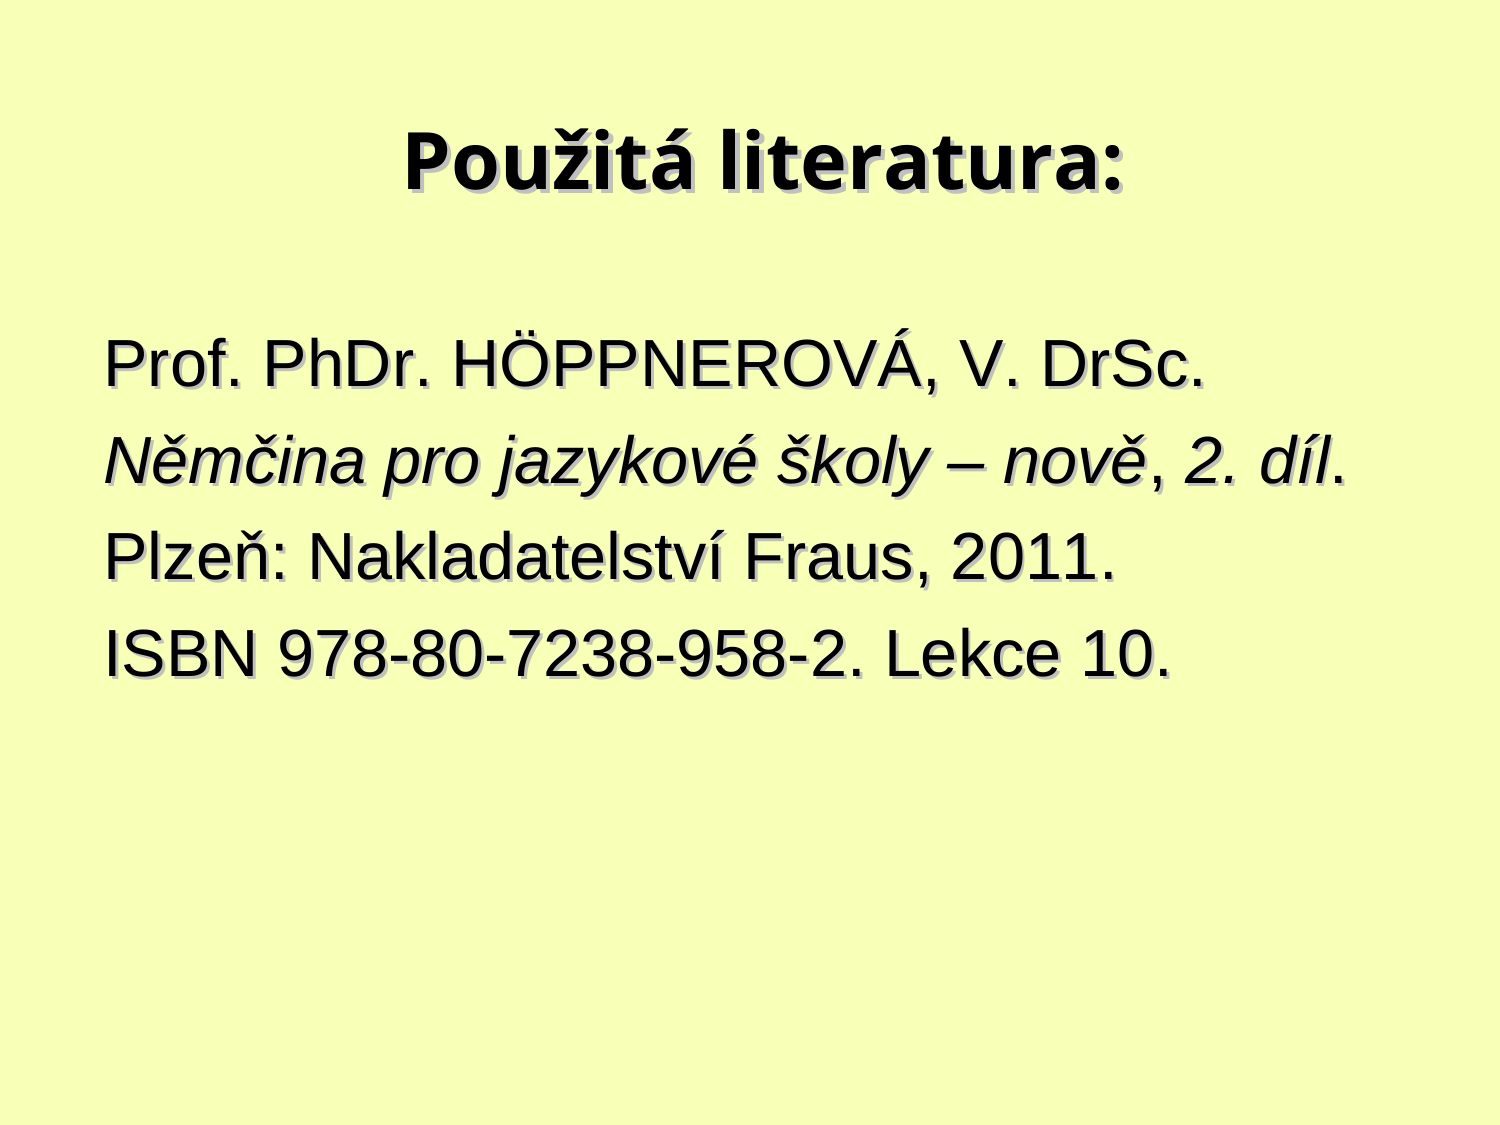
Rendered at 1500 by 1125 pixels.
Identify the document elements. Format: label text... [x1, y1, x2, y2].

title Použitá literatura: [75, 40, 1451, 276]
list Prof. PhDr. HÖPPNEROVÁ, V. DrSc. Němčina pro jazykové školy – nově, 2. díl. Plzeň: Nakladatelství Fraus, 2011. ISBN 978-80-7238-958-2. Lekce 10. [88, 312, 1452, 1000]
